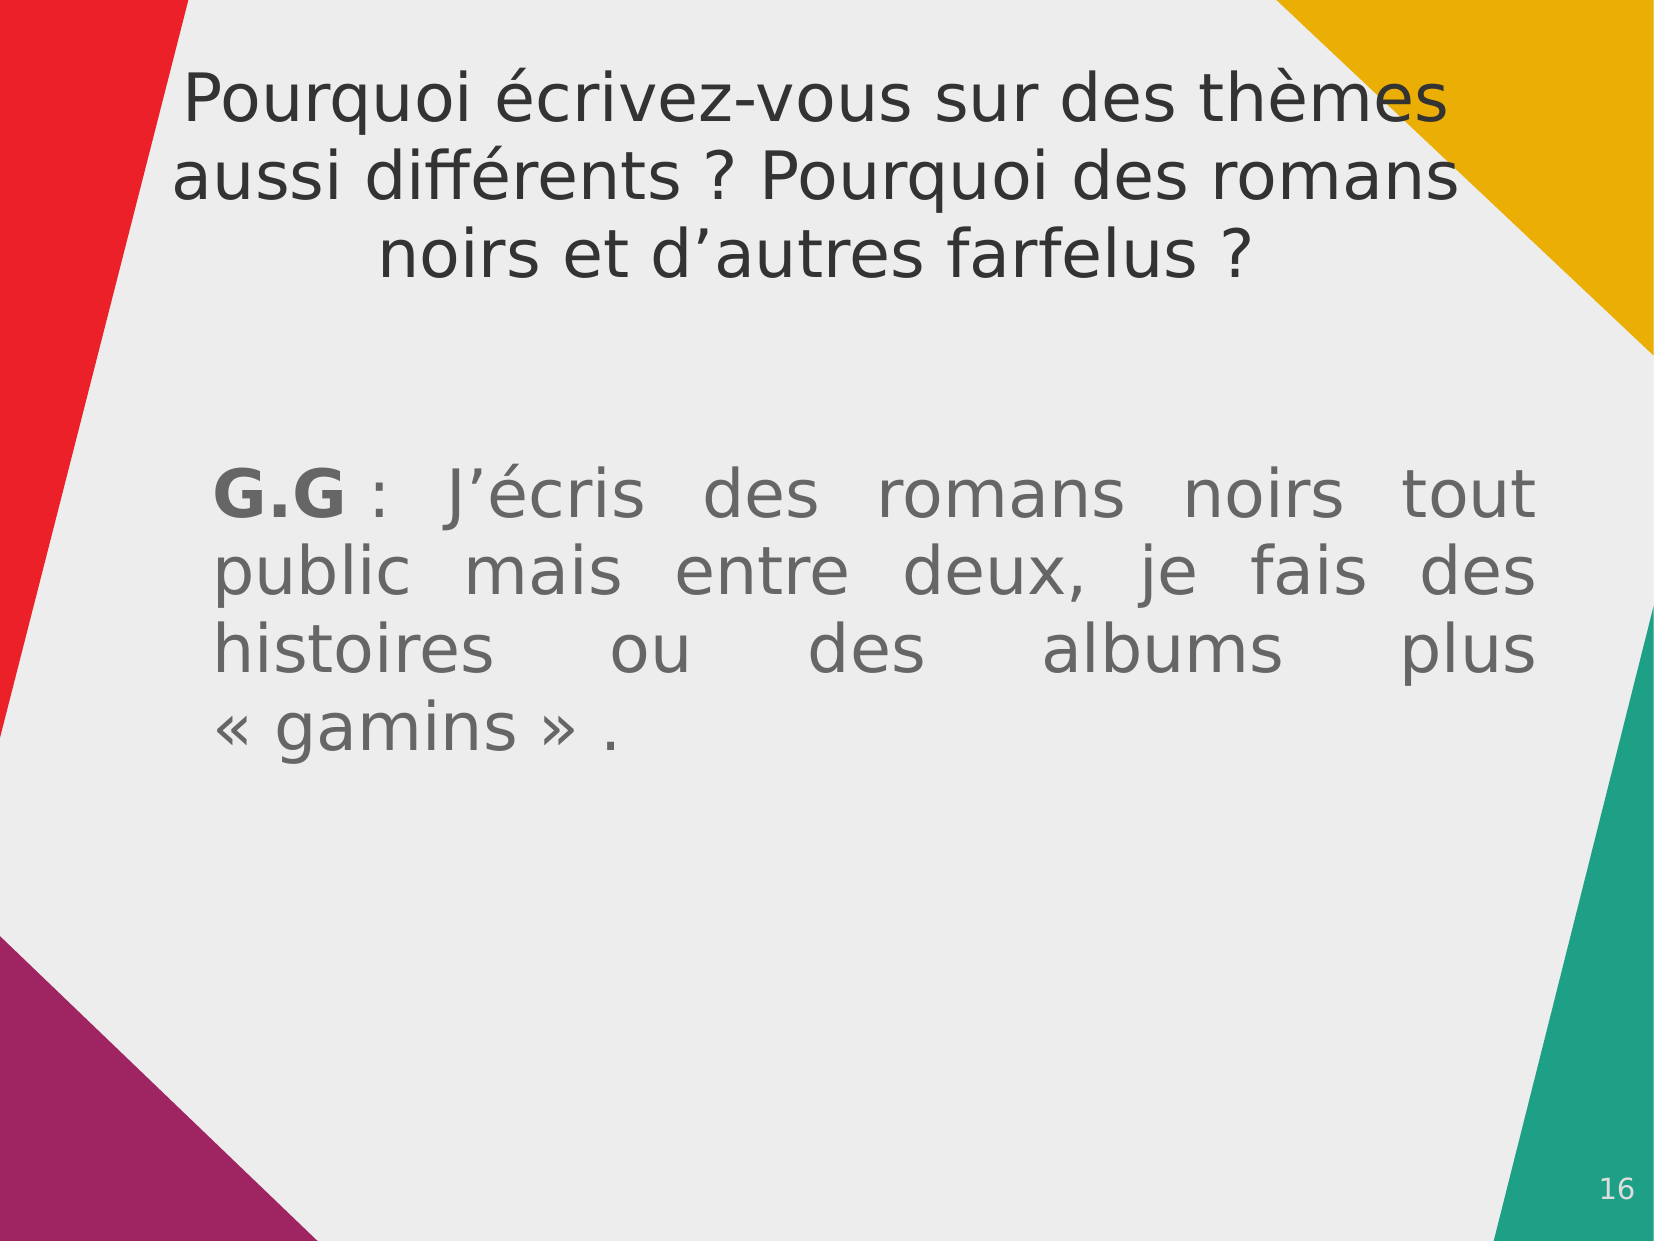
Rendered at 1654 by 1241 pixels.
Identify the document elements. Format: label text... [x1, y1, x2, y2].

list G.G : J’écris des romans noirs tout public mais entre deux, je fais des histoires ou des albums plus « gamins » . [141, 455, 1539, 1123]
title Pourquoi écrivez-vous sur des thèmes aussi différents ? Pourquoi des romans noirs et d’autres farfelus ? [94, 59, 1539, 295]
